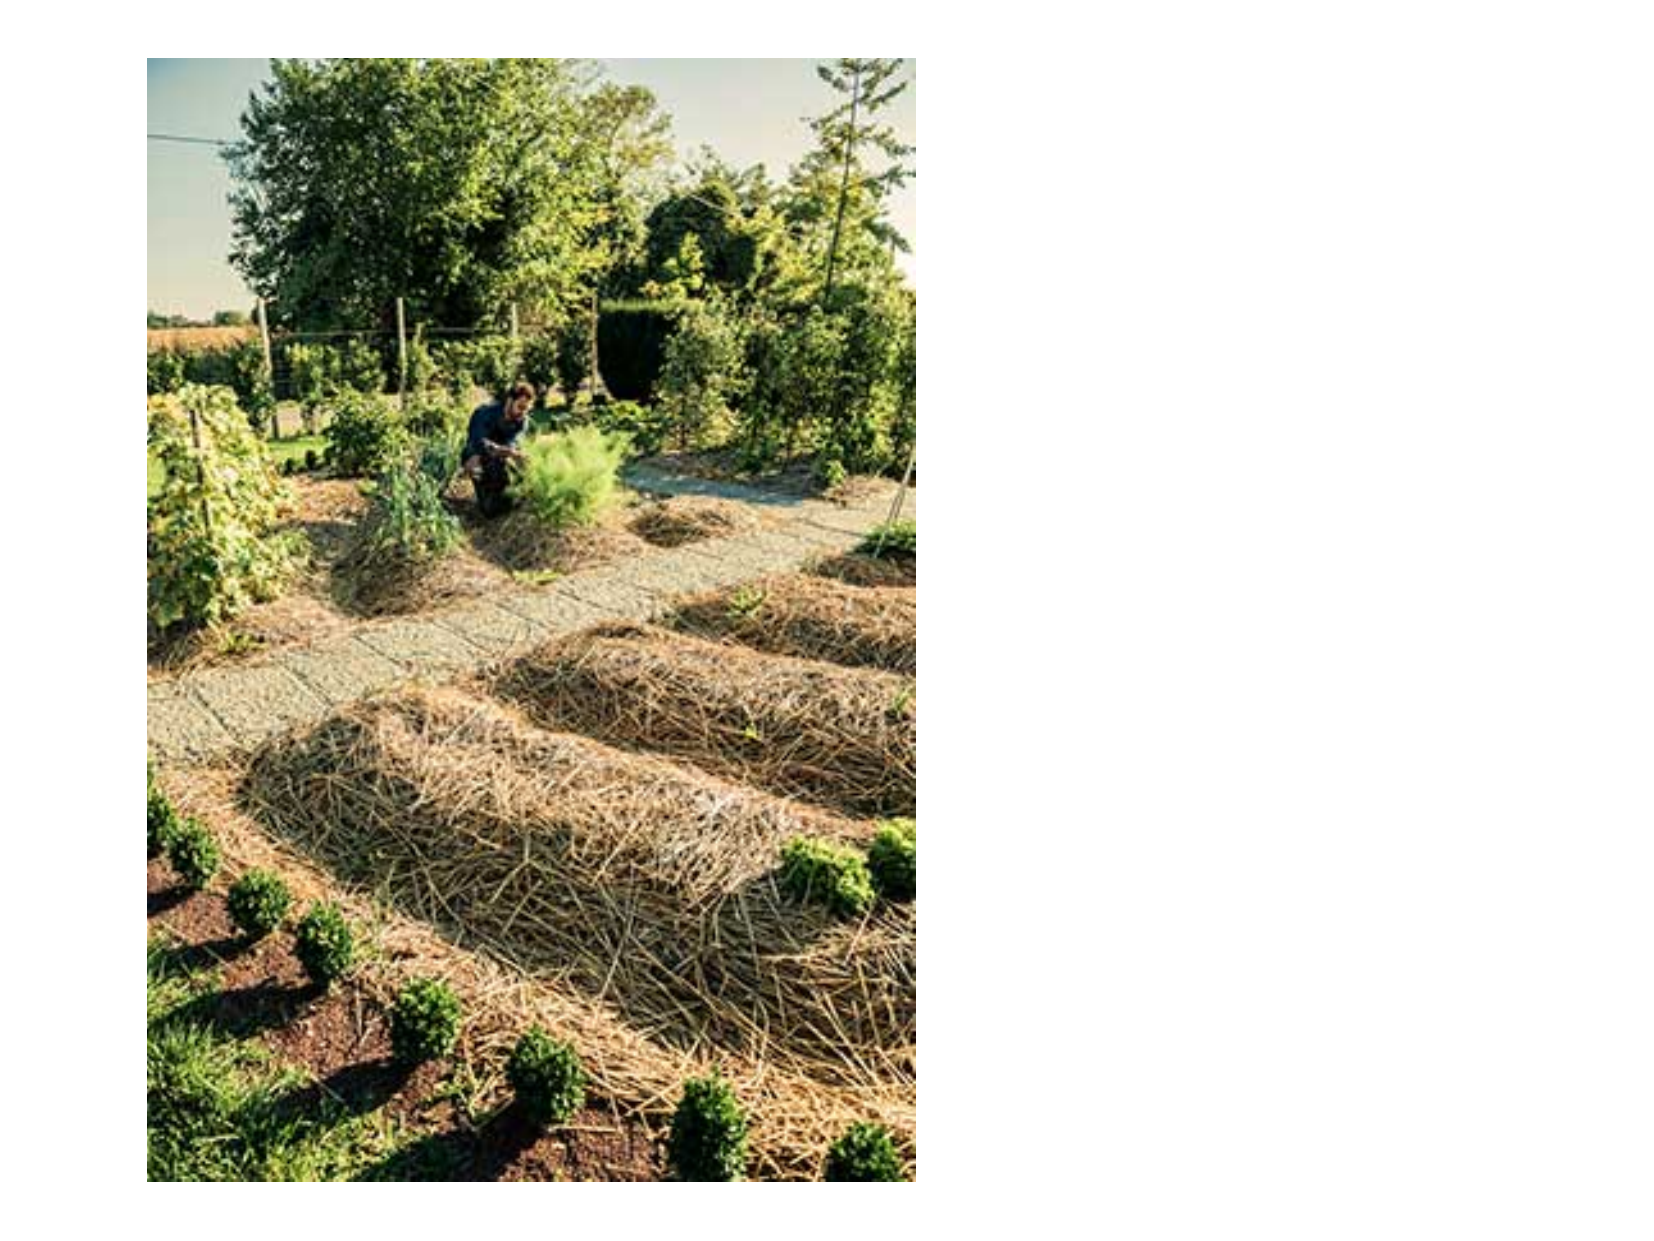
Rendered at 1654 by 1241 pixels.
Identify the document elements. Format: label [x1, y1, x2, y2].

picture [147, 58, 916, 1182]
